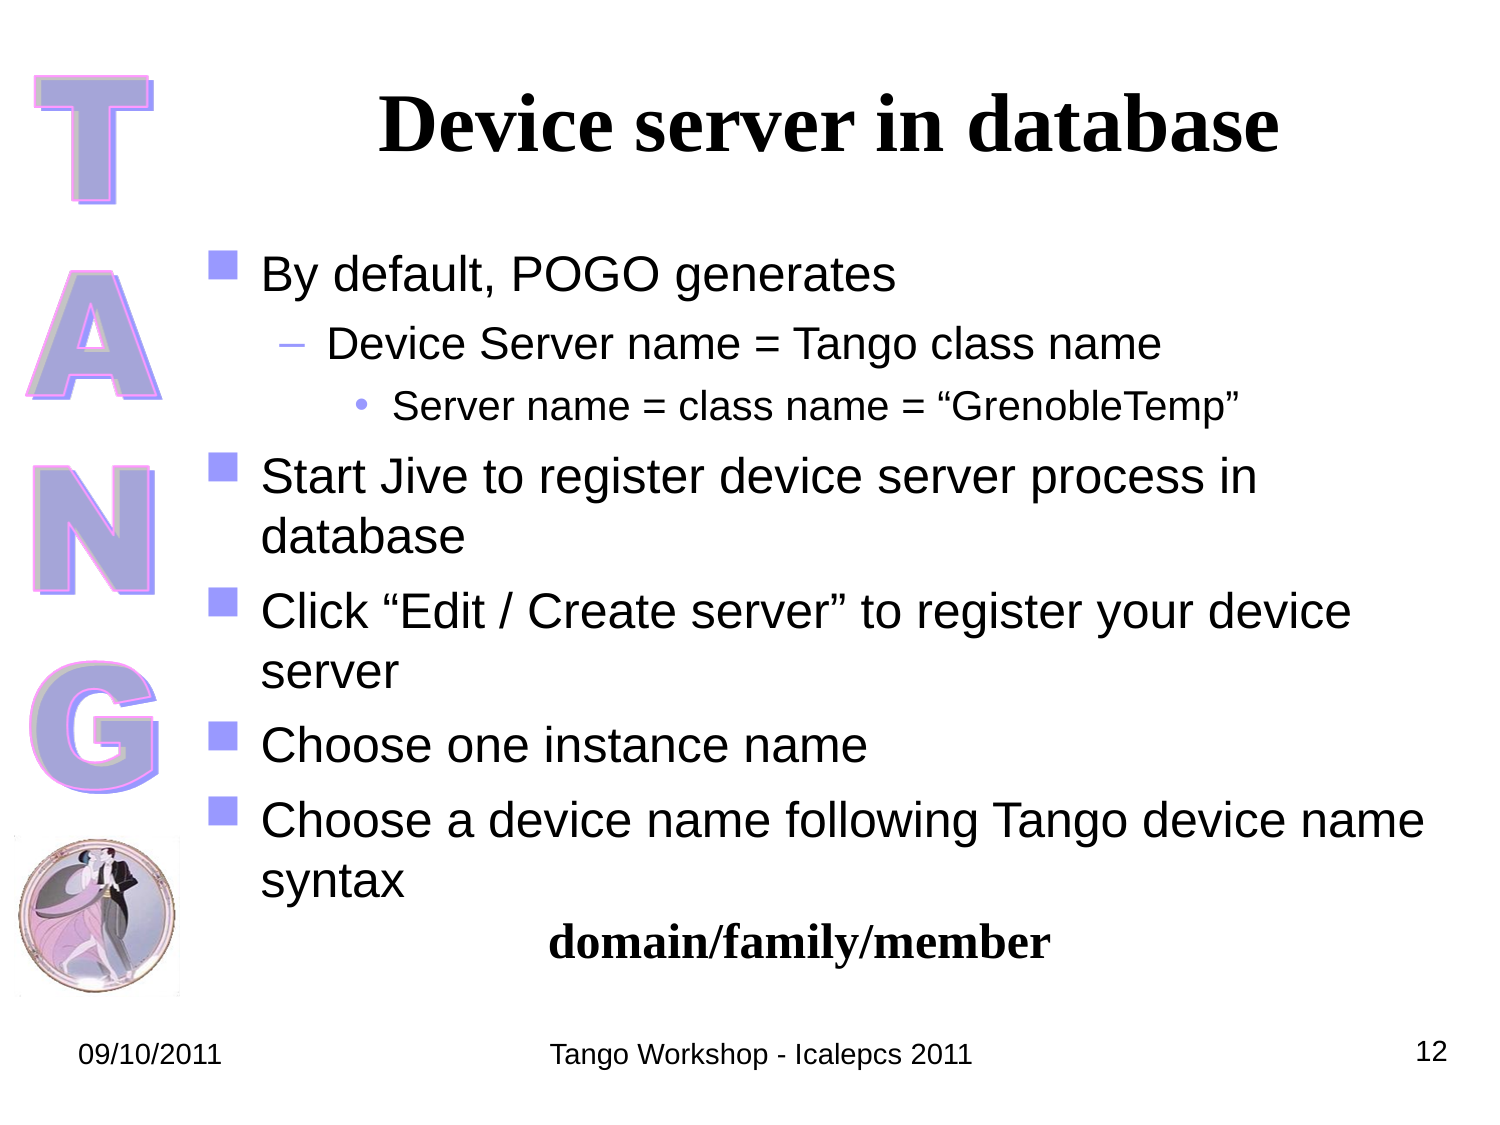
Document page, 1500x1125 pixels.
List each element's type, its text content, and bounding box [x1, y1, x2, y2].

list By default, POGO generates Device Server name = Tango class name Server name = class name = “GrenobleTemp” Start Jive to register device server process in database Click “Edit / Create server” to register your device server Choose one instance name Choose a device name following Tango device name syntax [189, 233, 1465, 999]
text_box domain/family/member [533, 901, 1067, 977]
title Device server in database [192, 60, 1468, 176]
picture [13, 74, 184, 1001]
